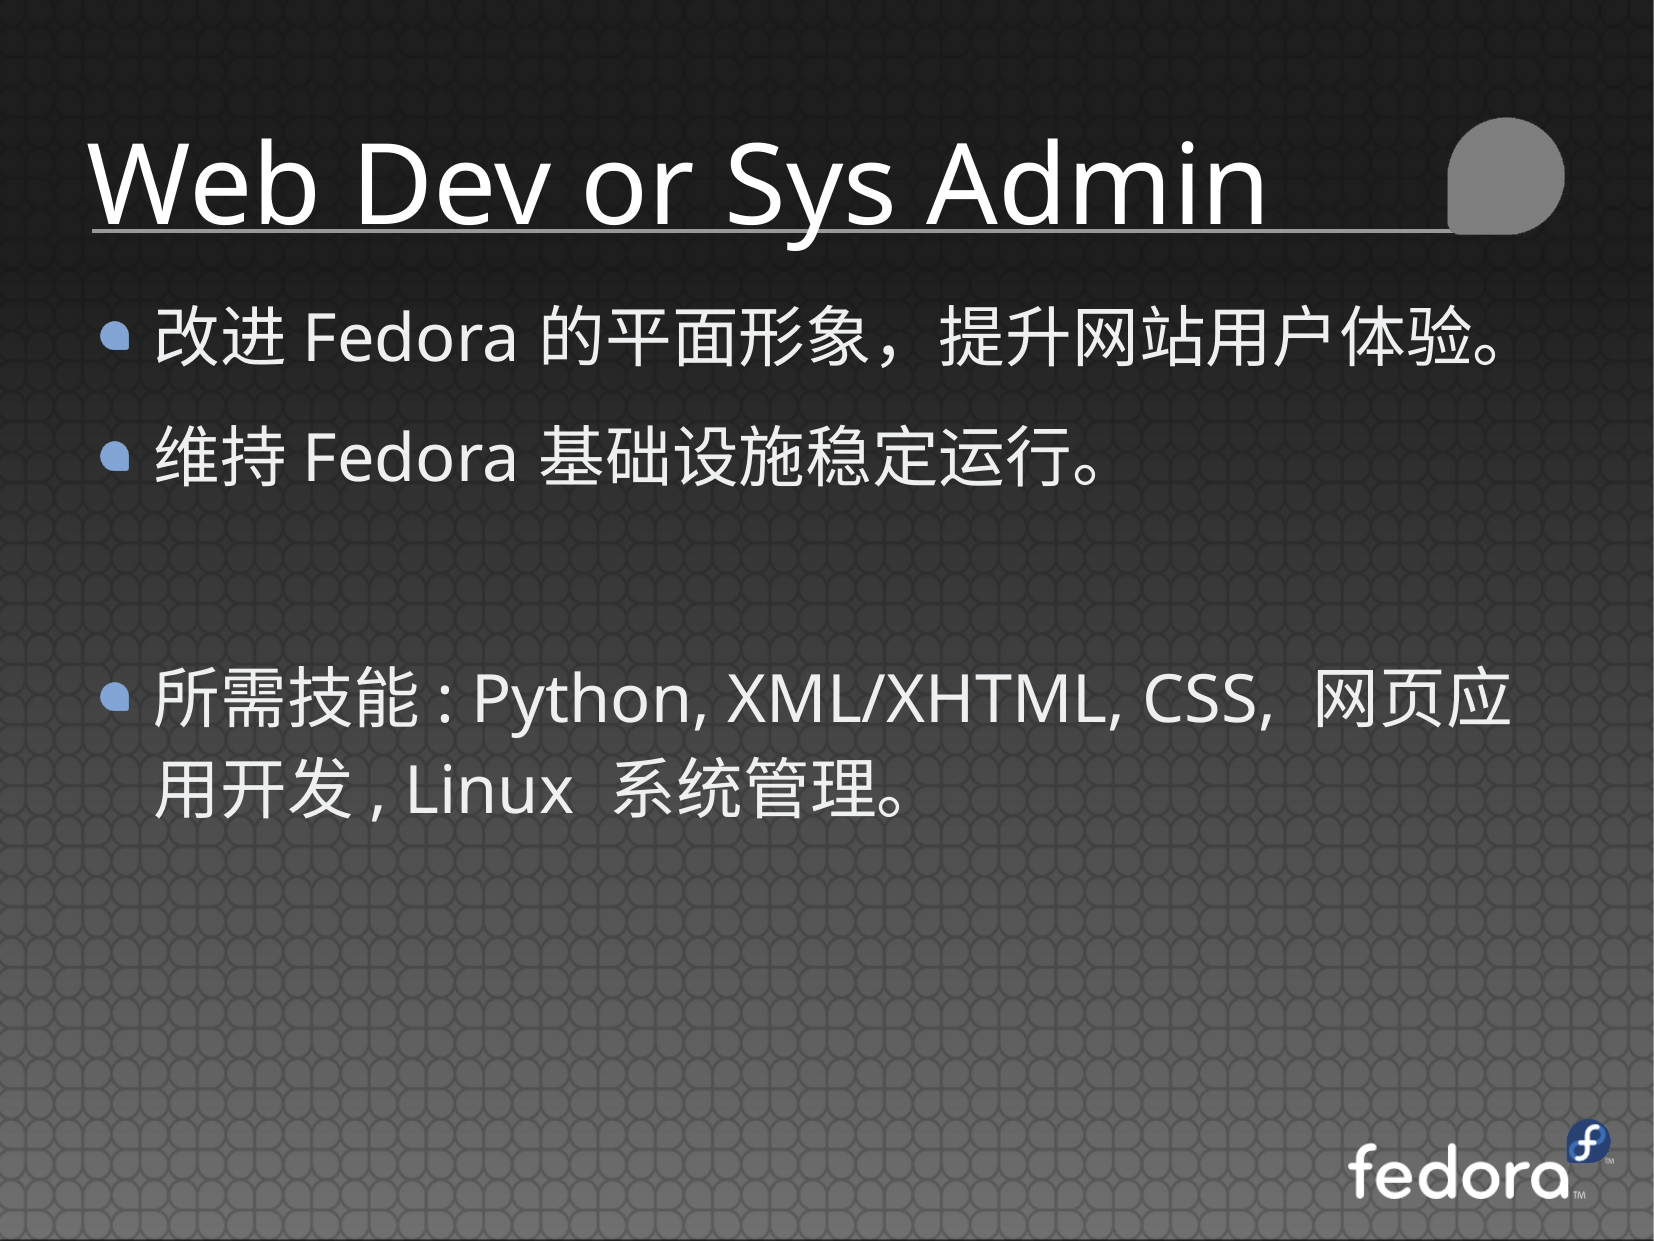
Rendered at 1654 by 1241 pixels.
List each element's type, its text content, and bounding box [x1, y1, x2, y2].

title Web Dev or Sys Admin [86, 112, 1576, 249]
list 改进Fedora的平面形象，提升网站用户体验。 维持Fedora基础设施稳定运行。 所需技能: Python, XML/XHTML, CSS, 网页应用开发, Linux 系统管理。 [82, 290, 1571, 1010]
picture [0, 0, 1654, 1241]
